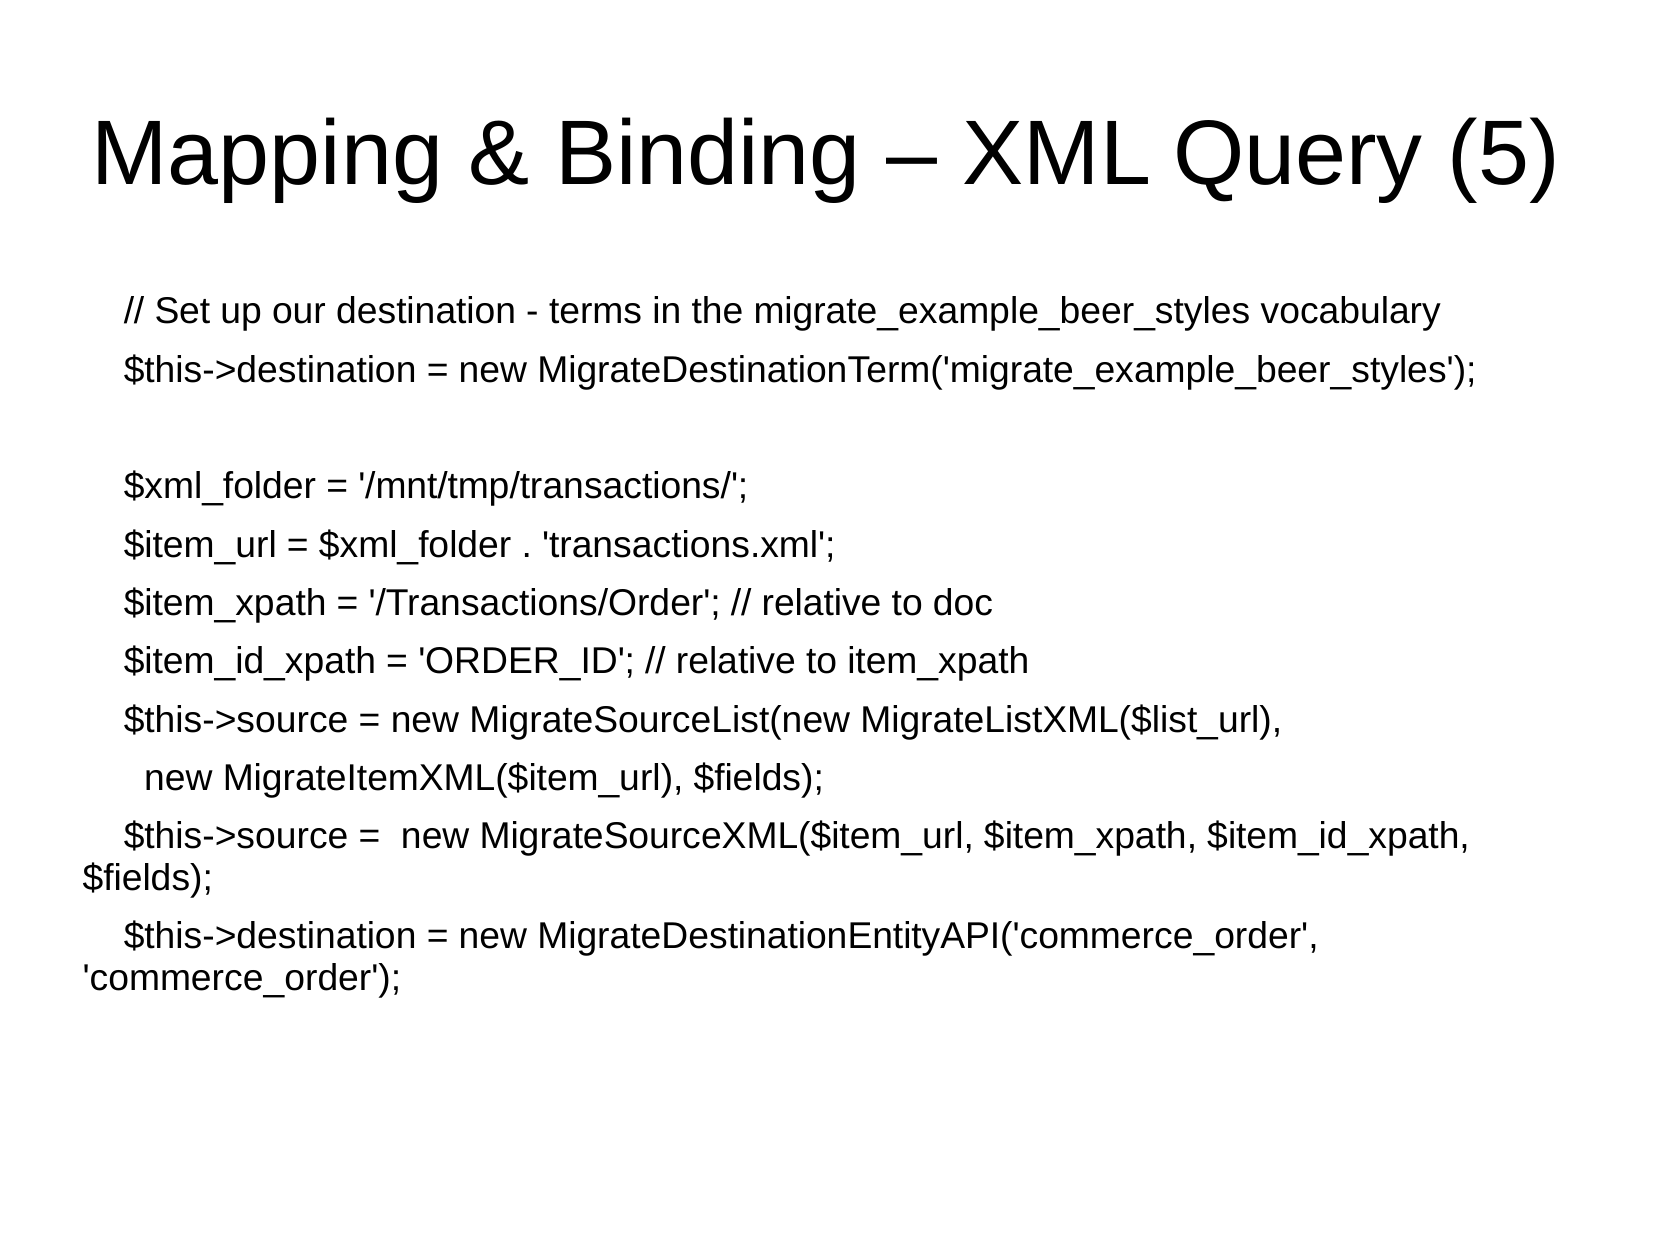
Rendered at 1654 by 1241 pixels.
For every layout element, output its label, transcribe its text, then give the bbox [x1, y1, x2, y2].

title Mapping & Binding – XML Query (5) [82, 49, 1571, 257]
list // Set up our destination - terms in the migrate_example_beer_styles vocabulary $this->destination = new MigrateDestinationTerm('migrate_example_beer_styles'); $xml_folder = '/mnt/tmp/transactions/'; $item_url = $xml_folder . 'transactions.xml'; $item_xpath = '/Transactions/Order'; // relative to doc $item_id_xpath = 'ORDER_ID'; // relative to item_xpath $this->source = new MigrateSourceList(new MigrateListXML($list_url), new MigrateItemXML($item_url), $fields); $this->source = new MigrateSourceXML($item_url, $item_xpath, $item_id_xpath, $fields); $this->destination = new MigrateDestinationEntityAPI('commerce_order', 'commerce_order'); [82, 290, 1538, 1010]
